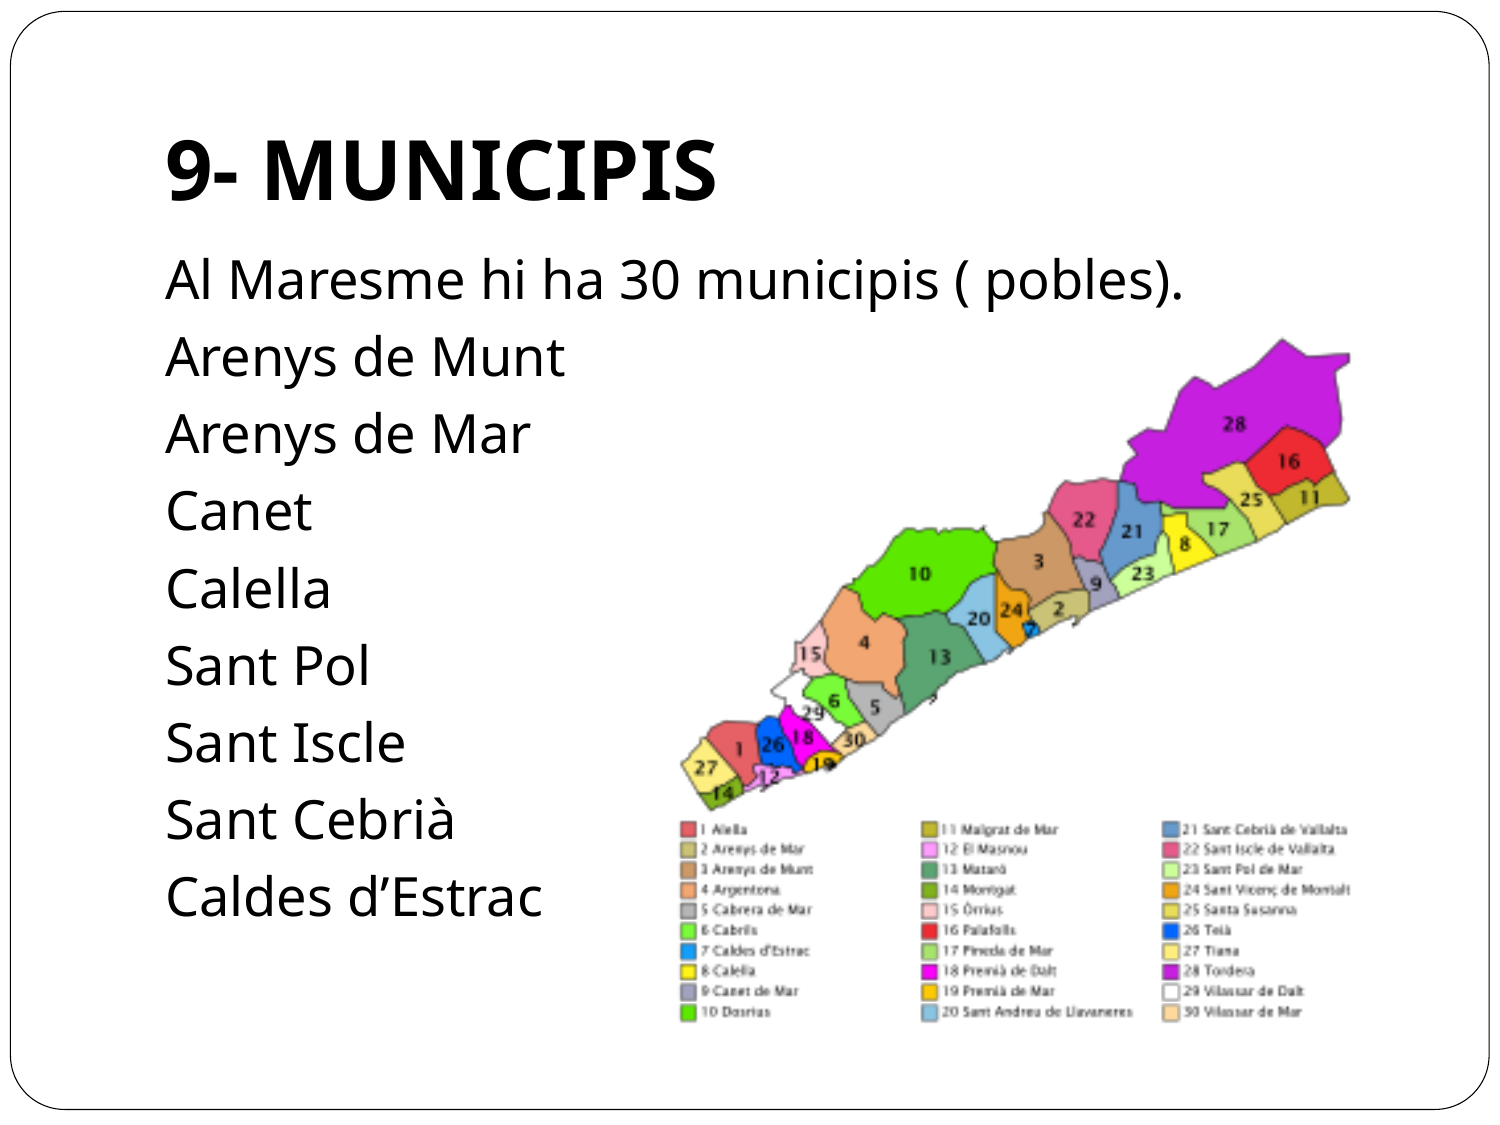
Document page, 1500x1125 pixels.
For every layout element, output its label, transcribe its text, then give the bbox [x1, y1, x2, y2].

picture [655, 314, 1377, 1047]
title 9- MUNICIPIS [150, 45, 1426, 233]
list Al Maresme hi ha 30 municipis ( pobles). Arenys de Munt Arenys de Mar Canet Calella Sant Pol Sant Iscle Sant Cebrià Caldes d’Estrac [150, 237, 1426, 988]
